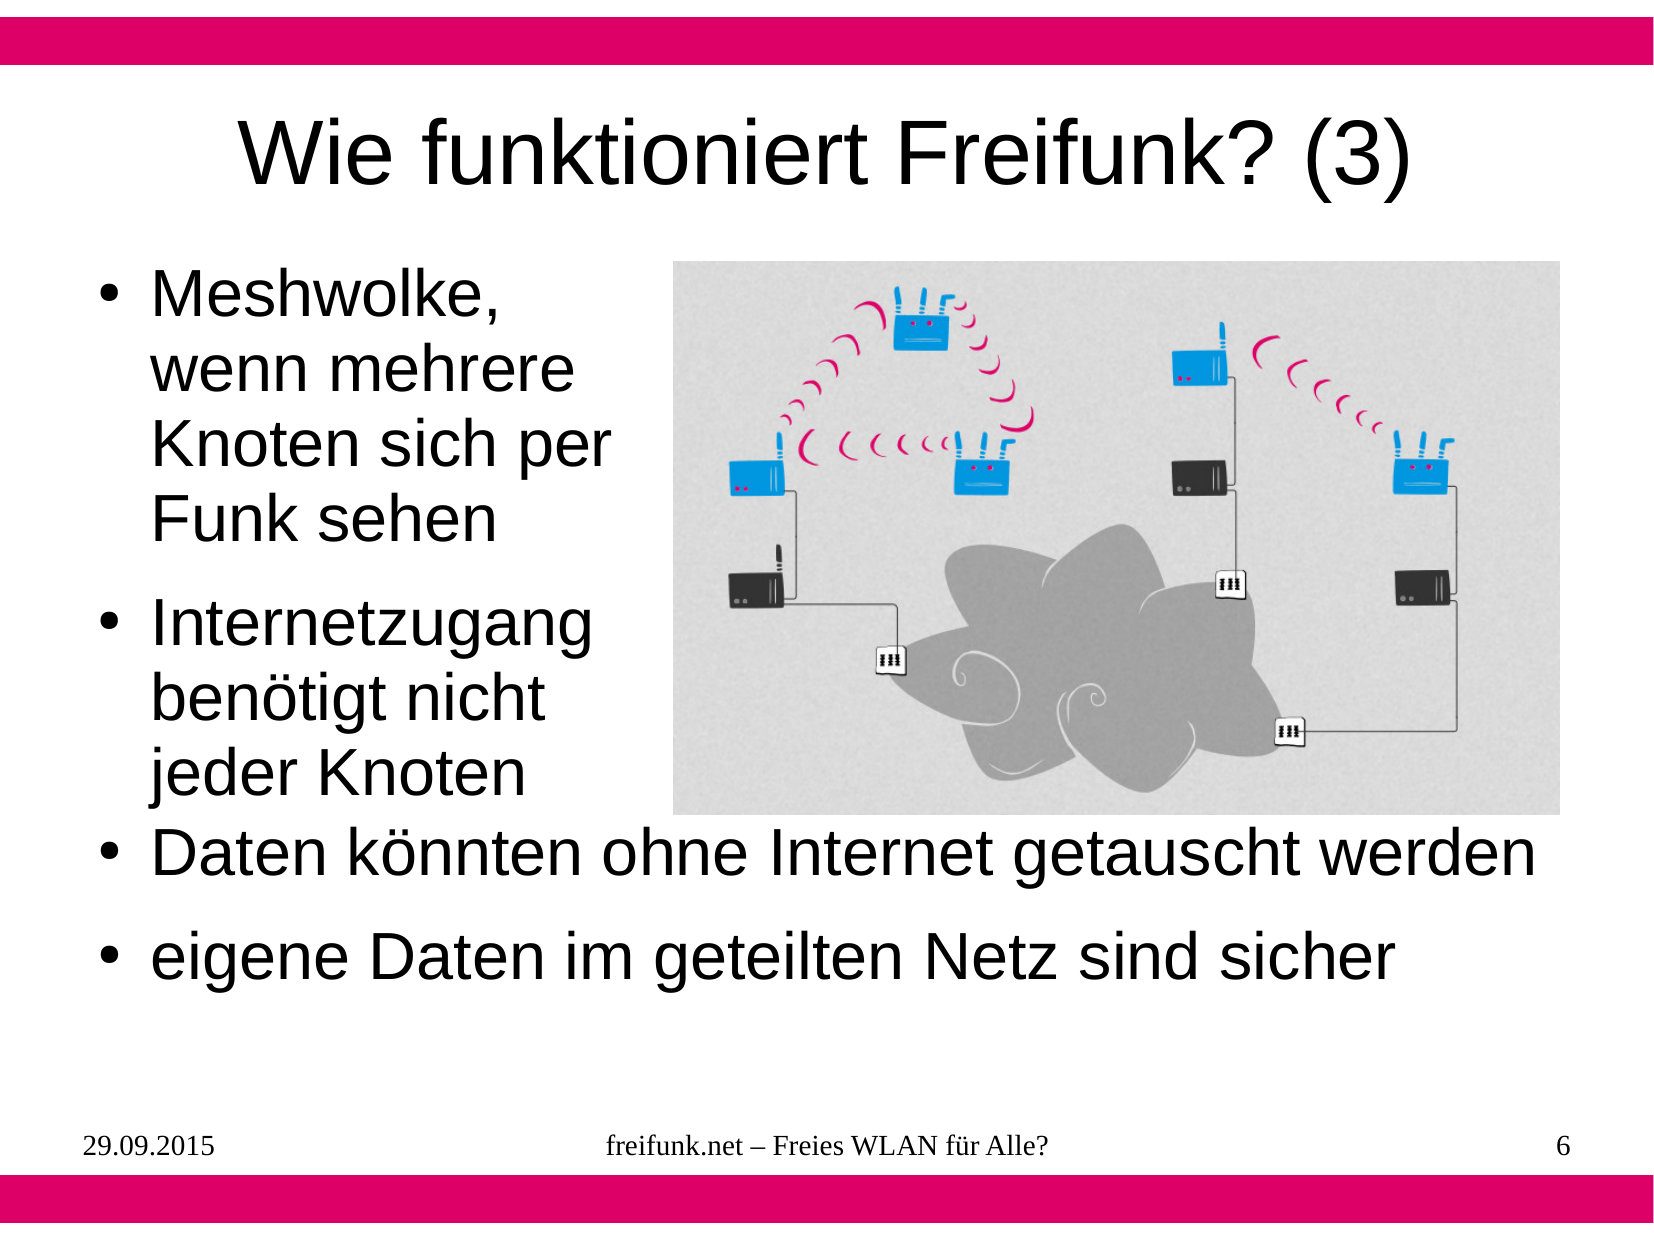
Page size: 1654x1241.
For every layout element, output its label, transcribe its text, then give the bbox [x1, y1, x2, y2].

list Daten könnten ohne Internet getauscht werden eigene Daten im geteilten Netz sind sicher [79, 814, 1560, 1075]
picture [0, 17, 1654, 65]
title Wie funktioniert Freifunk? (3) [82, 65, 1571, 257]
picture [0, 1175, 1654, 1223]
picture [673, 261, 1560, 815]
list Meshwolke, wenn mehrere Knoten sich per Funk sehen Internetzugang benötigt nicht jeder Knoten [79, 256, 674, 814]
